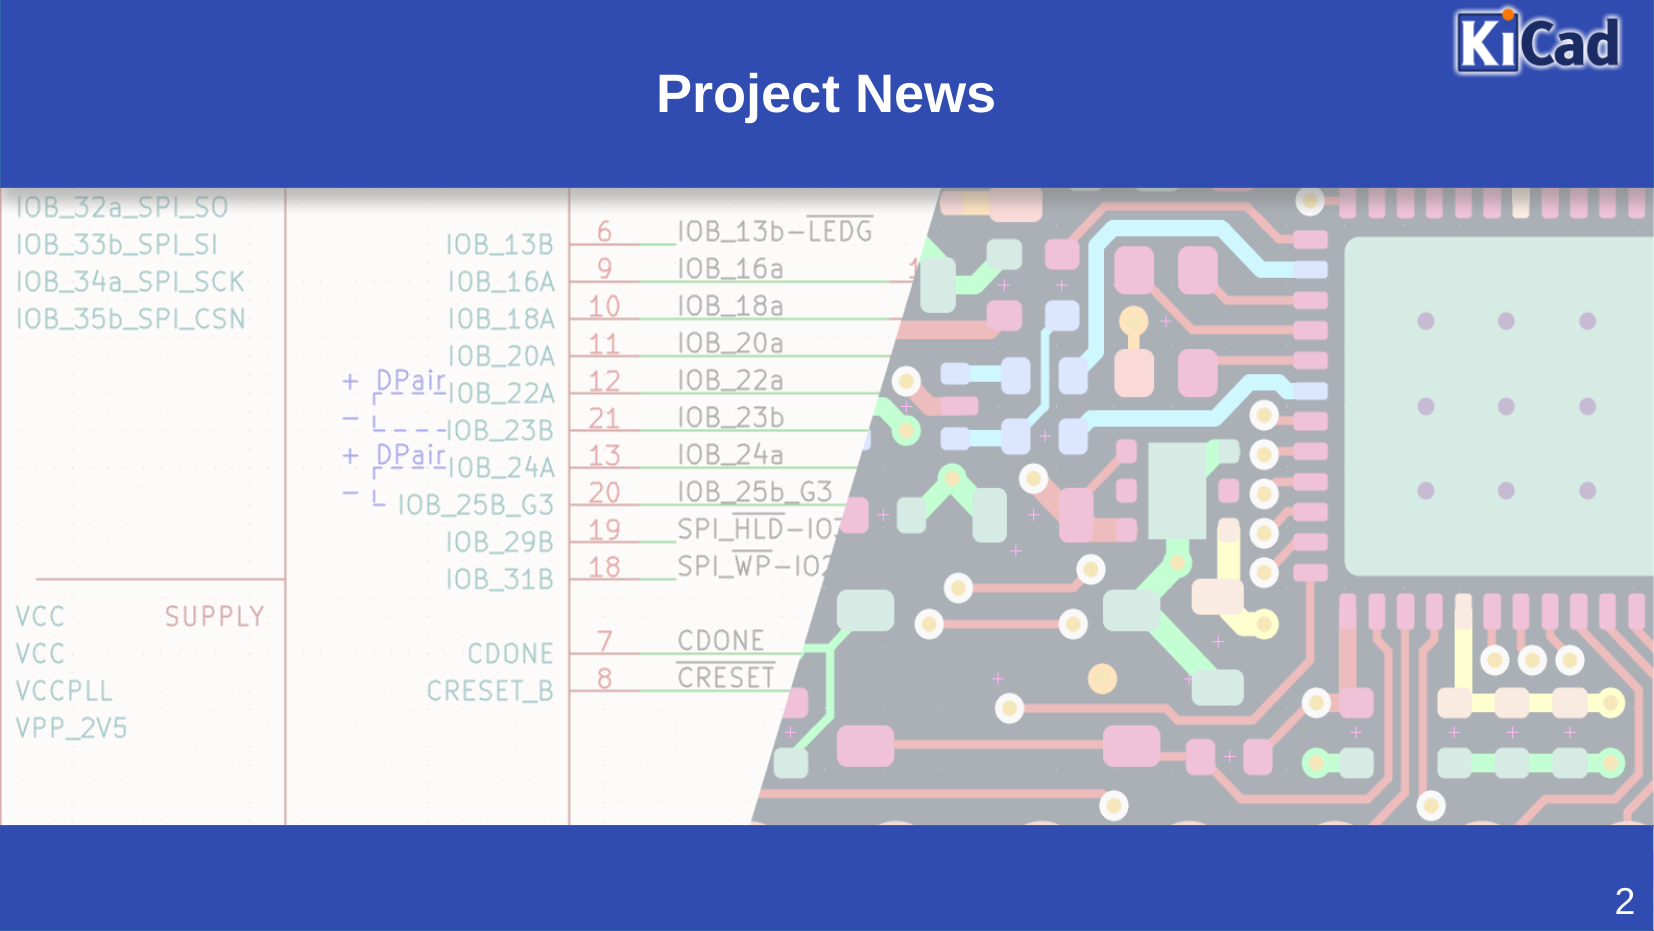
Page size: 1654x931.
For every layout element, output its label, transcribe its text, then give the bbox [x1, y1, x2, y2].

text_box [0, 825, 1654, 931]
picture [0, 188, 1654, 825]
picture [1412, 0, 1654, 92]
text_box <number> [1387, 873, 1651, 931]
table_header [578, 848, 1101, 905]
table_header [1101, 848, 1624, 905]
text_box Project News [0, 0, 1654, 188]
text_box [1162, 188, 1651, 226]
table_header [55, 848, 578, 905]
